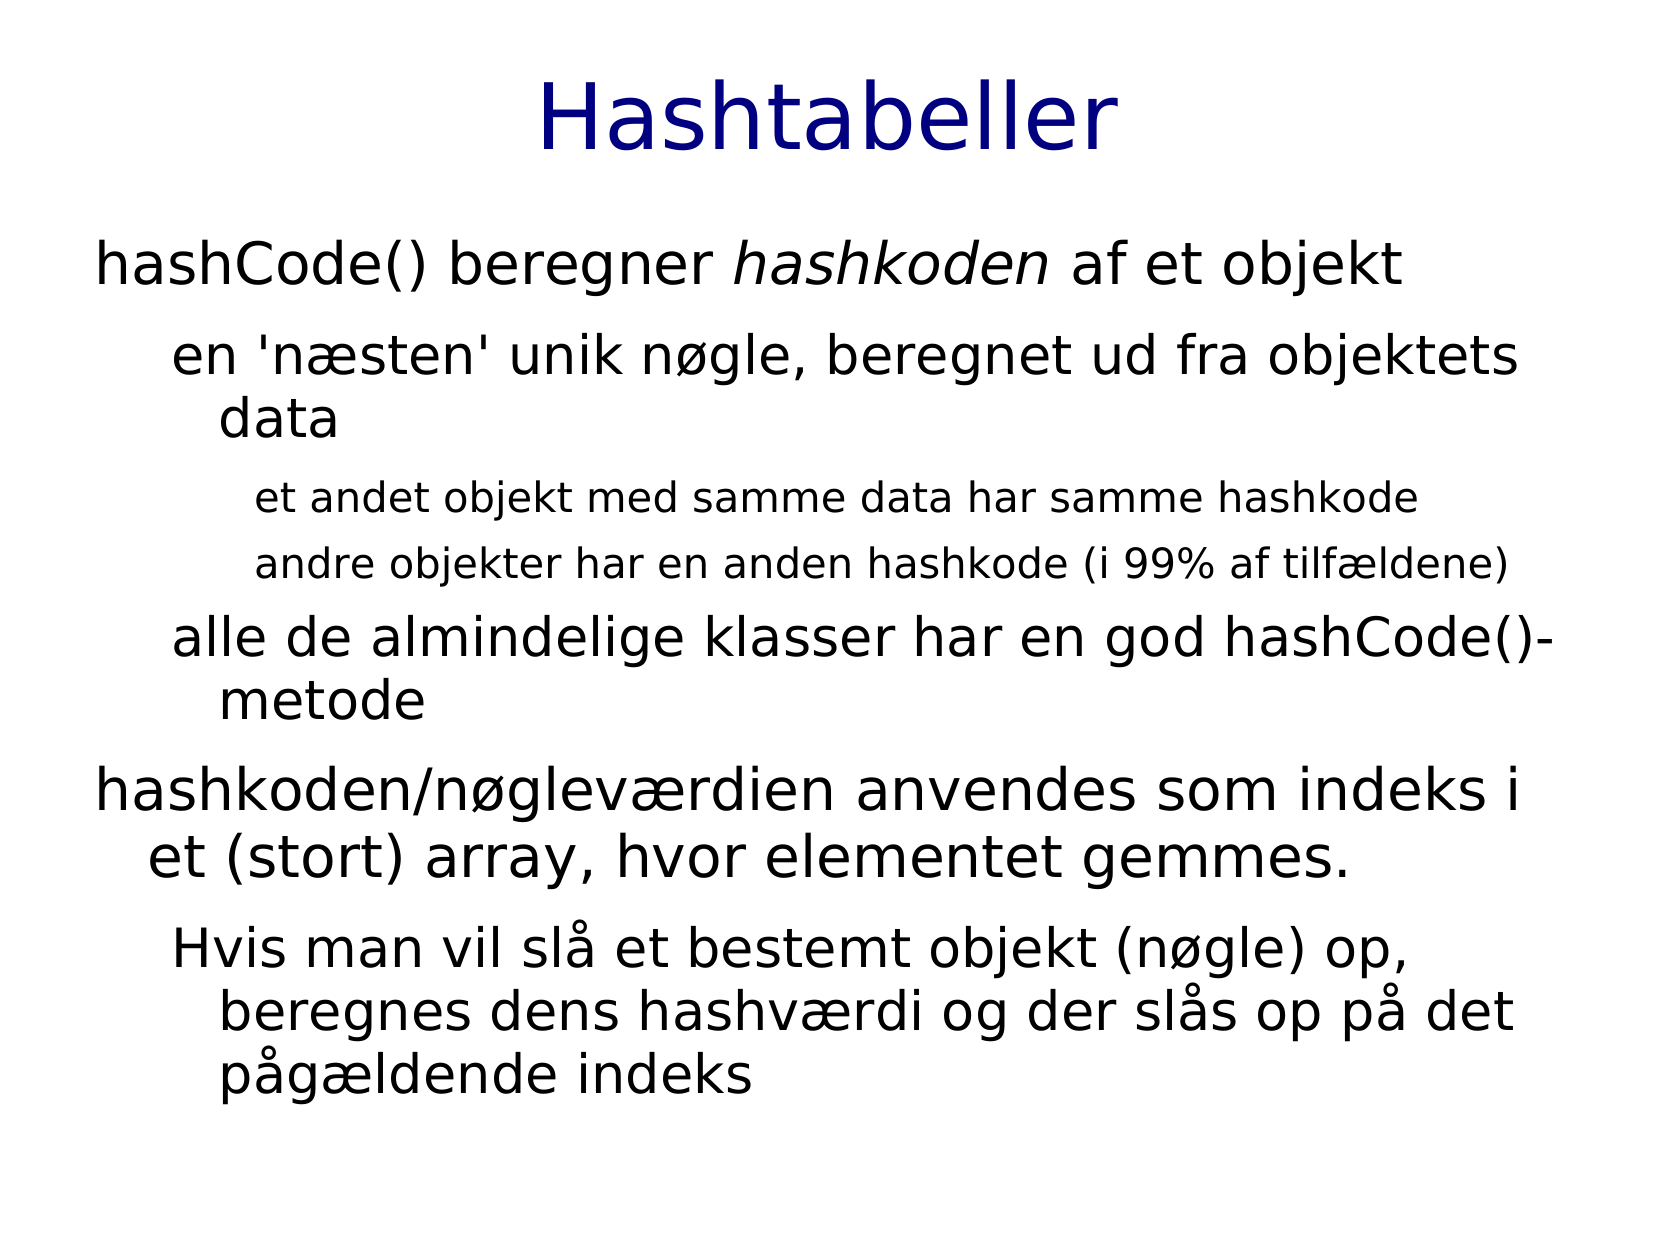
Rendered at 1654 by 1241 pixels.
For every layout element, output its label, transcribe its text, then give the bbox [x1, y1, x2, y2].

title Hashtabeller [105, 14, 1549, 222]
list hashCode() beregner hashkoden af et objekt en 'næsten' unik nøgle, beregnet ud fra objektets data et andet objekt med samme data har samme hashkode andre objekter har en anden hashkode (i 99% af tilfældene) alle de almindelige klasser har en god hashCode()-metode hashkoden/nøgleværdien anvendes som indeks i et (stort) array, hvor elementet gemmes. Hvis man vil slå et bestemt objekt (nøgle) op, beregnes dens hashværdi og der slås op på det pågældende indeks [76, 230, 1573, 1183]
